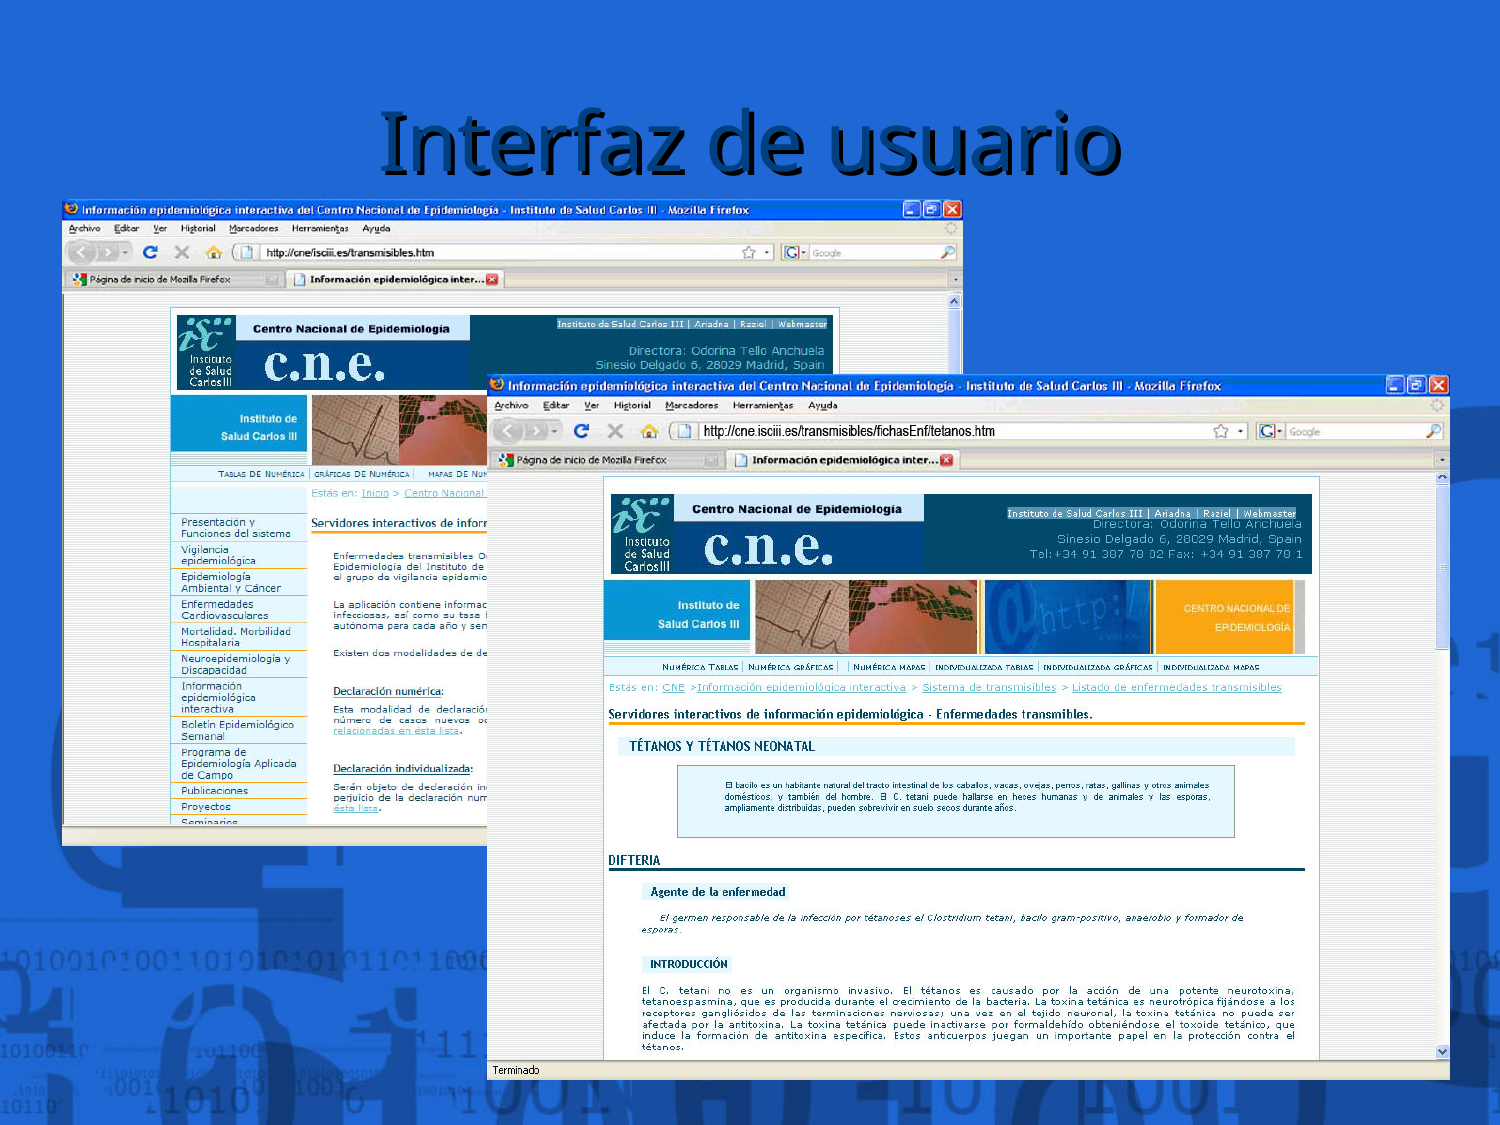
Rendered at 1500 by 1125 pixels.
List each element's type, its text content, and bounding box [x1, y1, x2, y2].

picture [0, 0, 1500, 1125]
title Interfaz de usuario [75, 45, 1426, 233]
